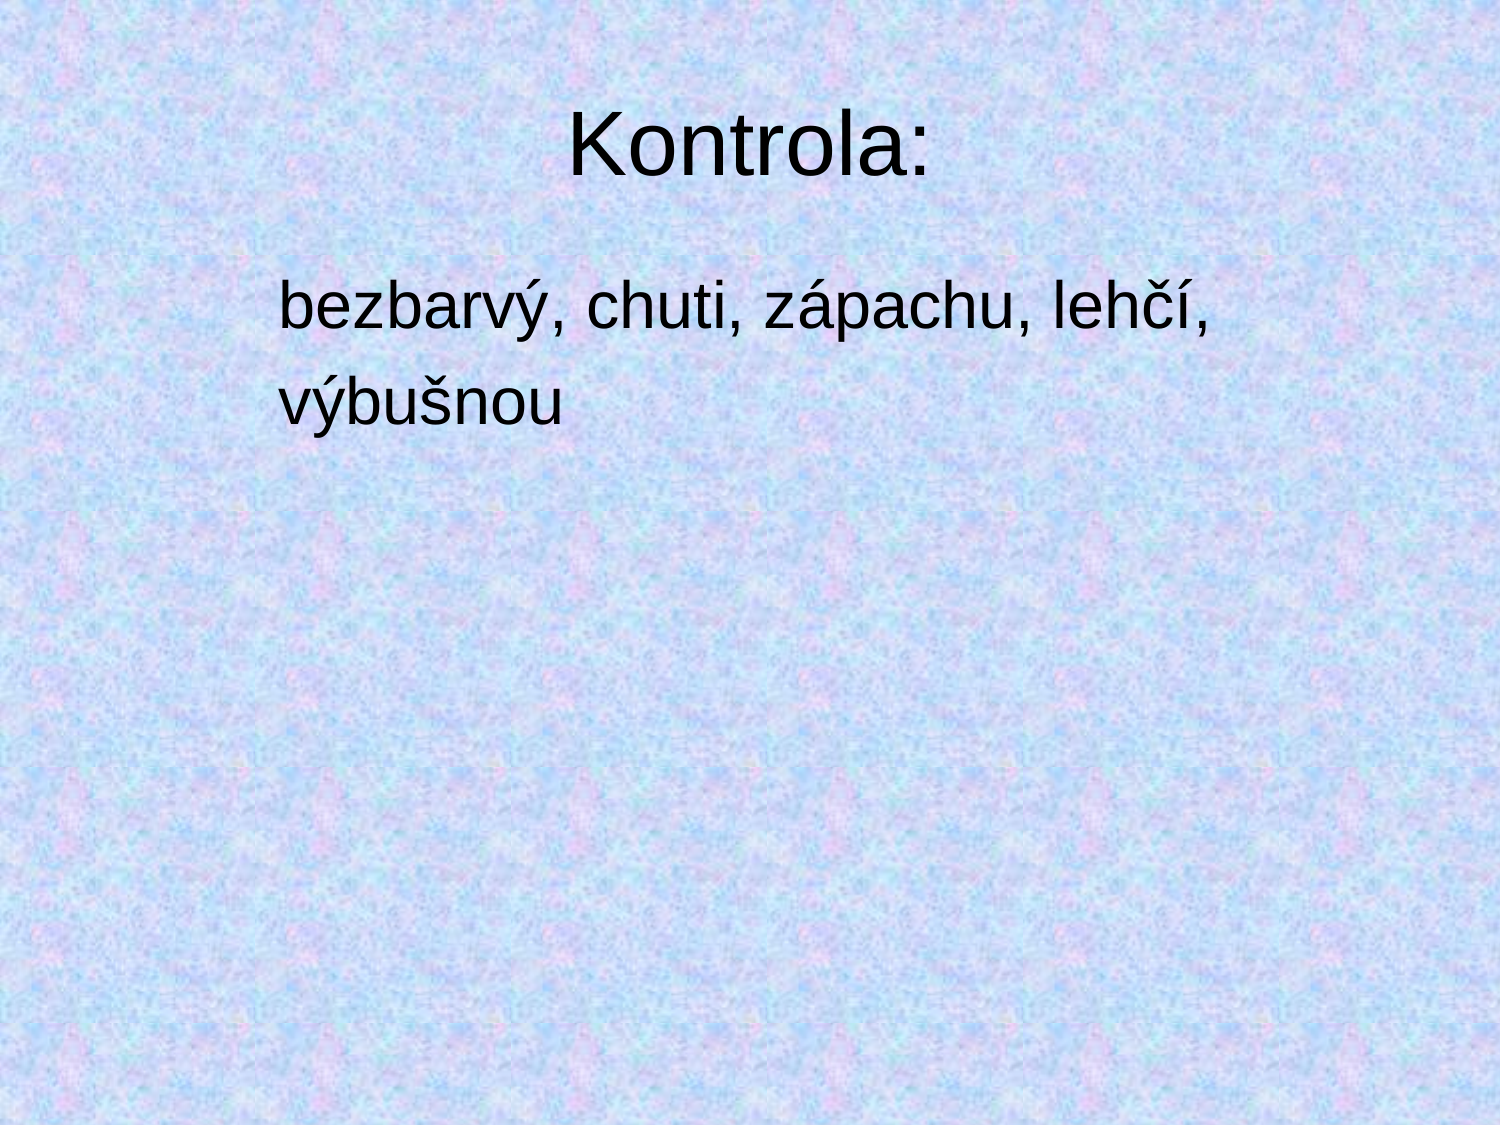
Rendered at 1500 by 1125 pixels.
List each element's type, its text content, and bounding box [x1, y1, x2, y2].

list bezbarvý, chuti, zápachu, lehčí, výbušnou [222, 261, 1300, 1004]
title Kontrola: [75, 21, 1426, 257]
